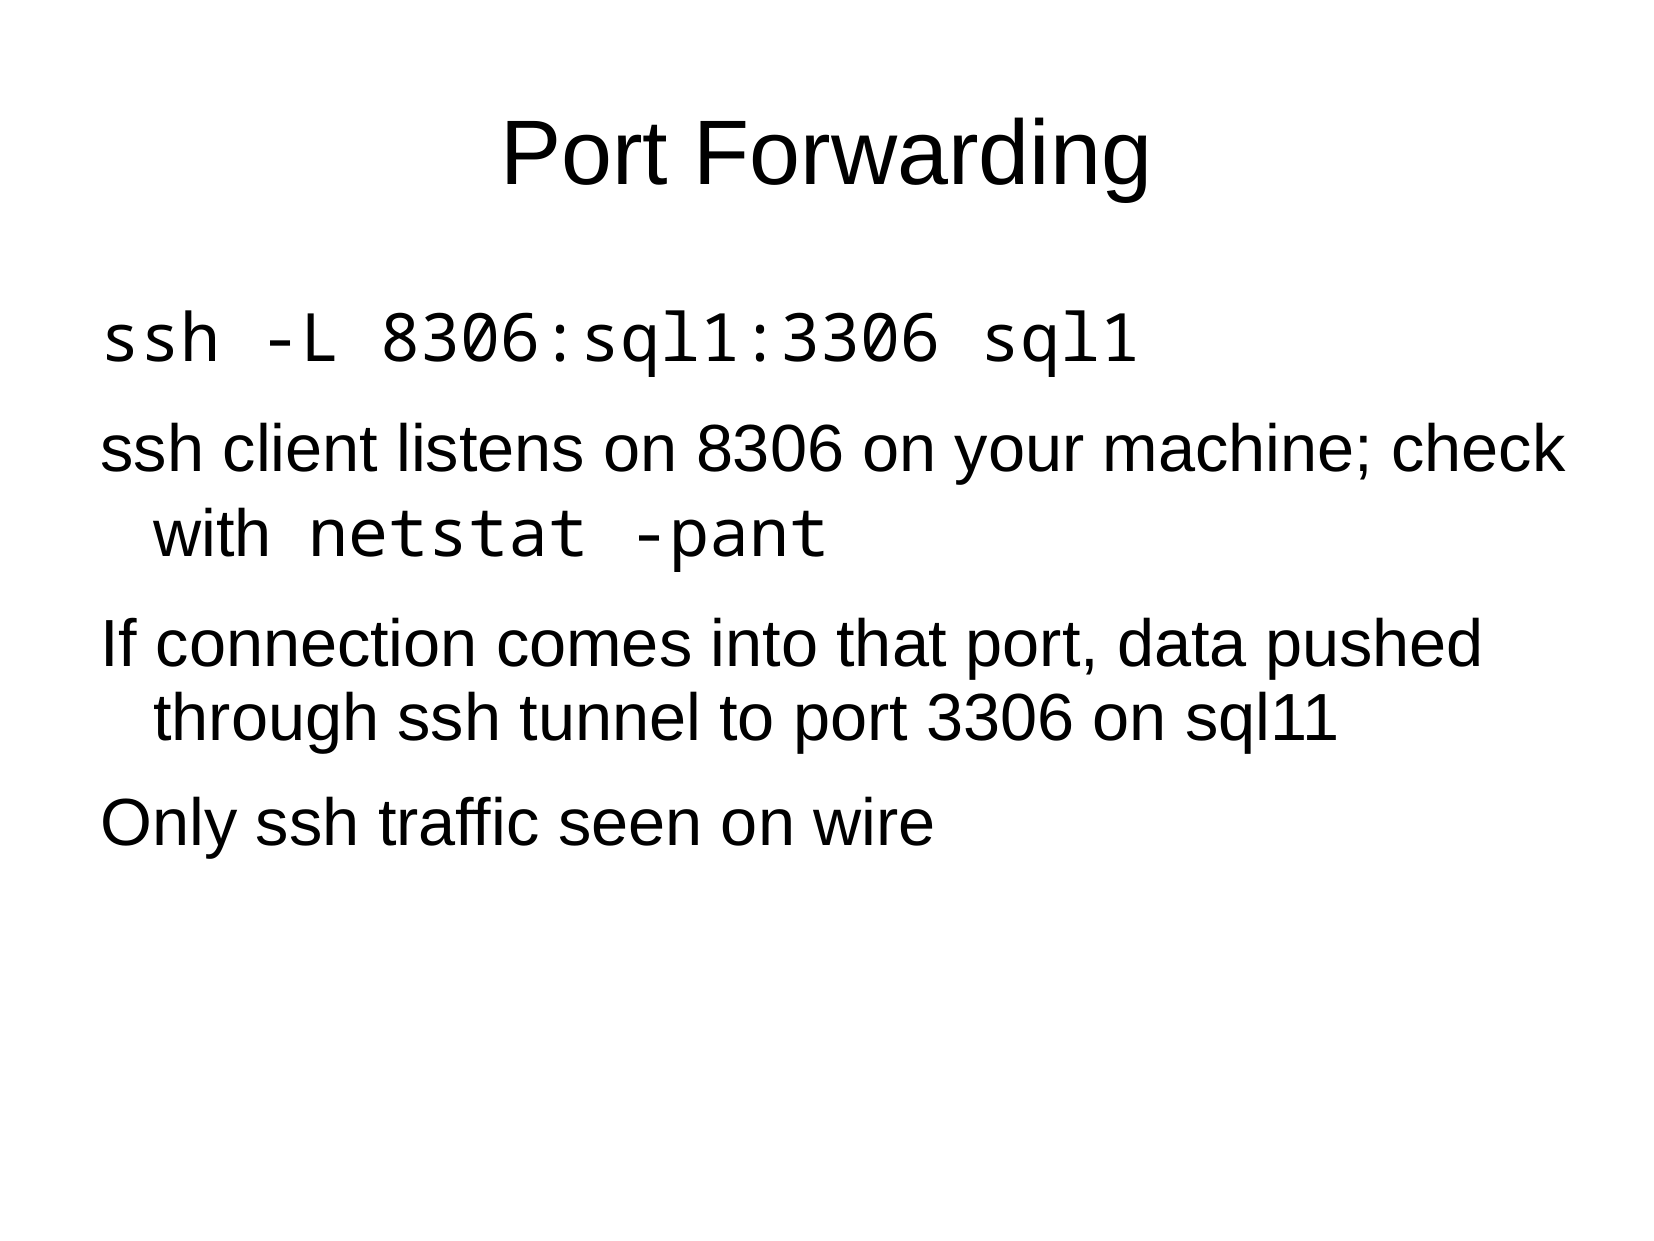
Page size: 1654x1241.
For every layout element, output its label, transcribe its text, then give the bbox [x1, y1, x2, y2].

title Port Forwarding [82, 56, 1571, 250]
list ssh -L 8306:sql1:3306 sql1 ssh client listens on 8306 on your machine; check with netstat -pant If connection comes into that port, data pushed through ssh tunnel to port 3306 on sql11 Only ssh traffic seen on wire [82, 290, 1571, 1094]
